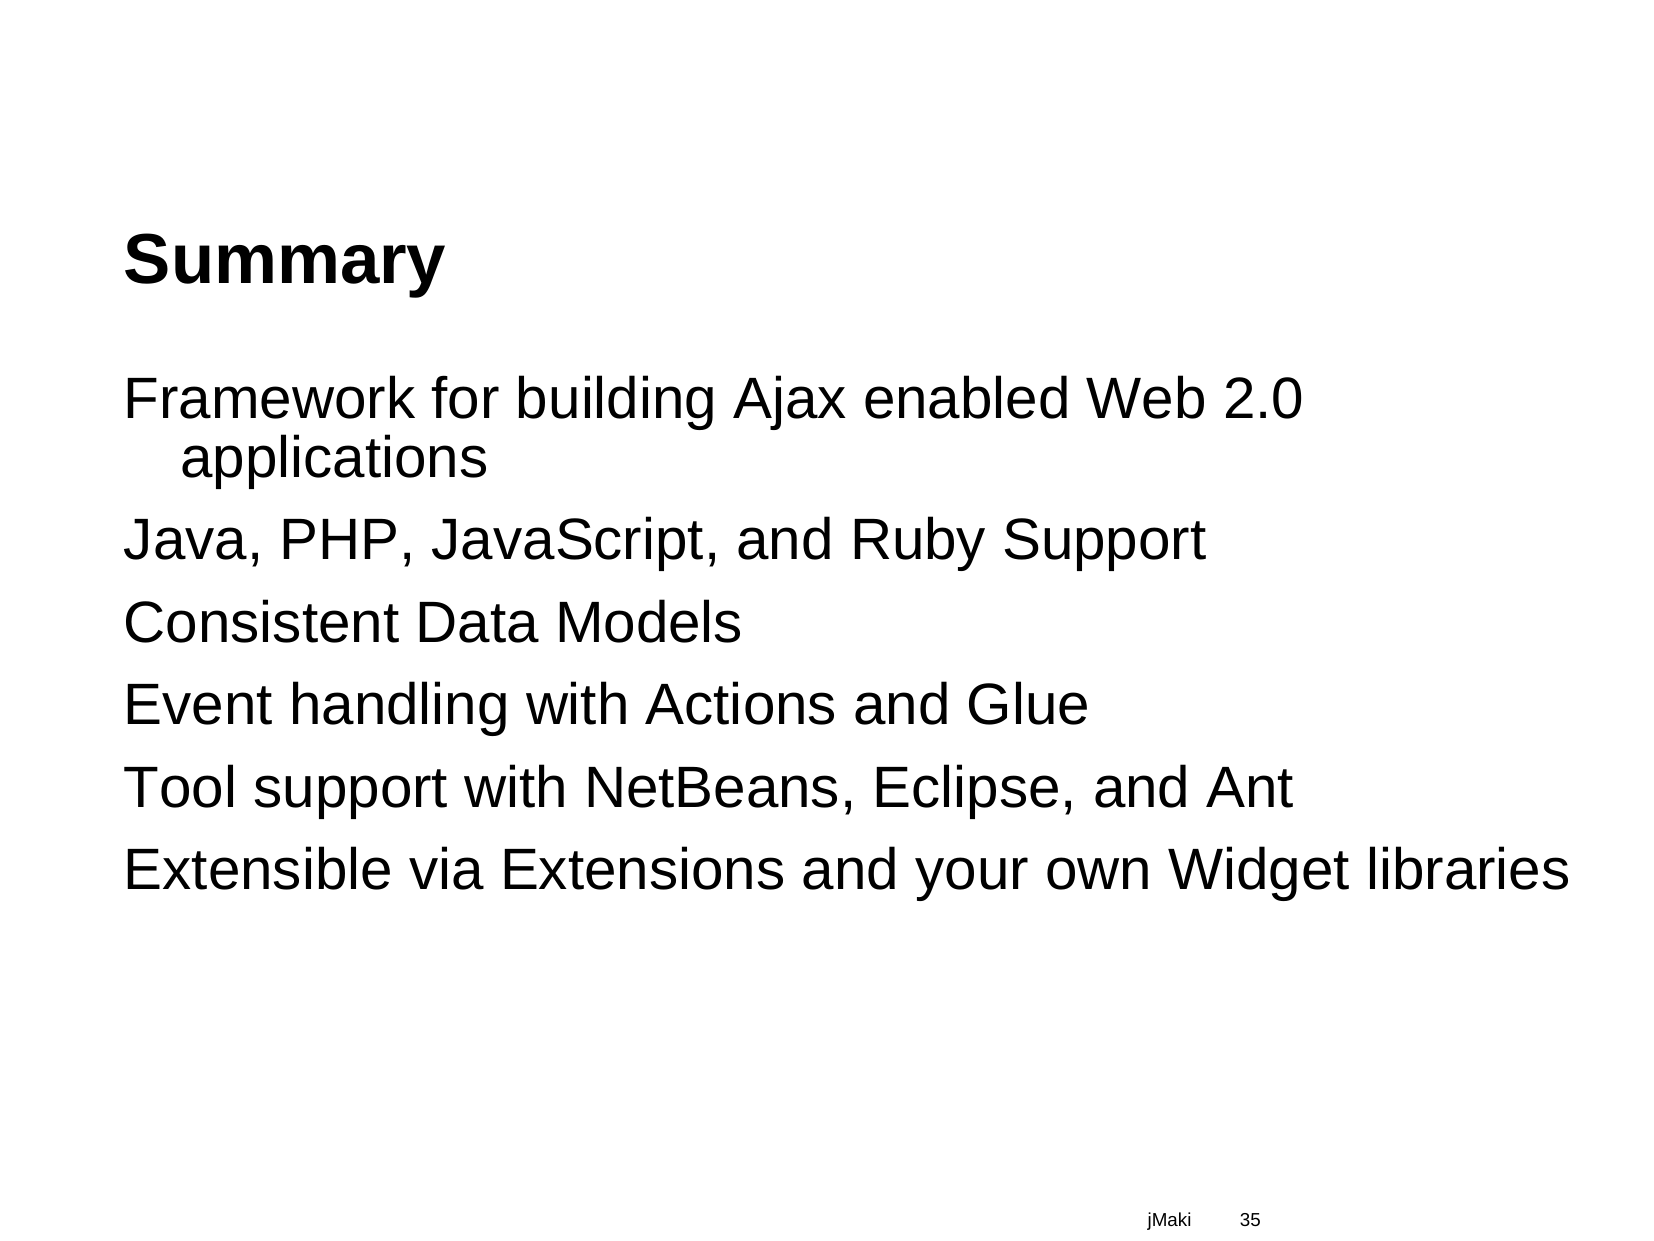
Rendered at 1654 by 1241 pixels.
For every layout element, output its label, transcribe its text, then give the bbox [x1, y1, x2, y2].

list Framework for building Ajax enabled Web 2.0 applications Java, PHP, JavaScript, and Ruby Support Consistent Data Models Event handling with Actions and Glue Tool support with NetBeans, Eclipse, and Ant Extensible via Extensions and your own Widget libraries [124, 372, 1613, 1136]
title Summary [124, 132, 1561, 298]
